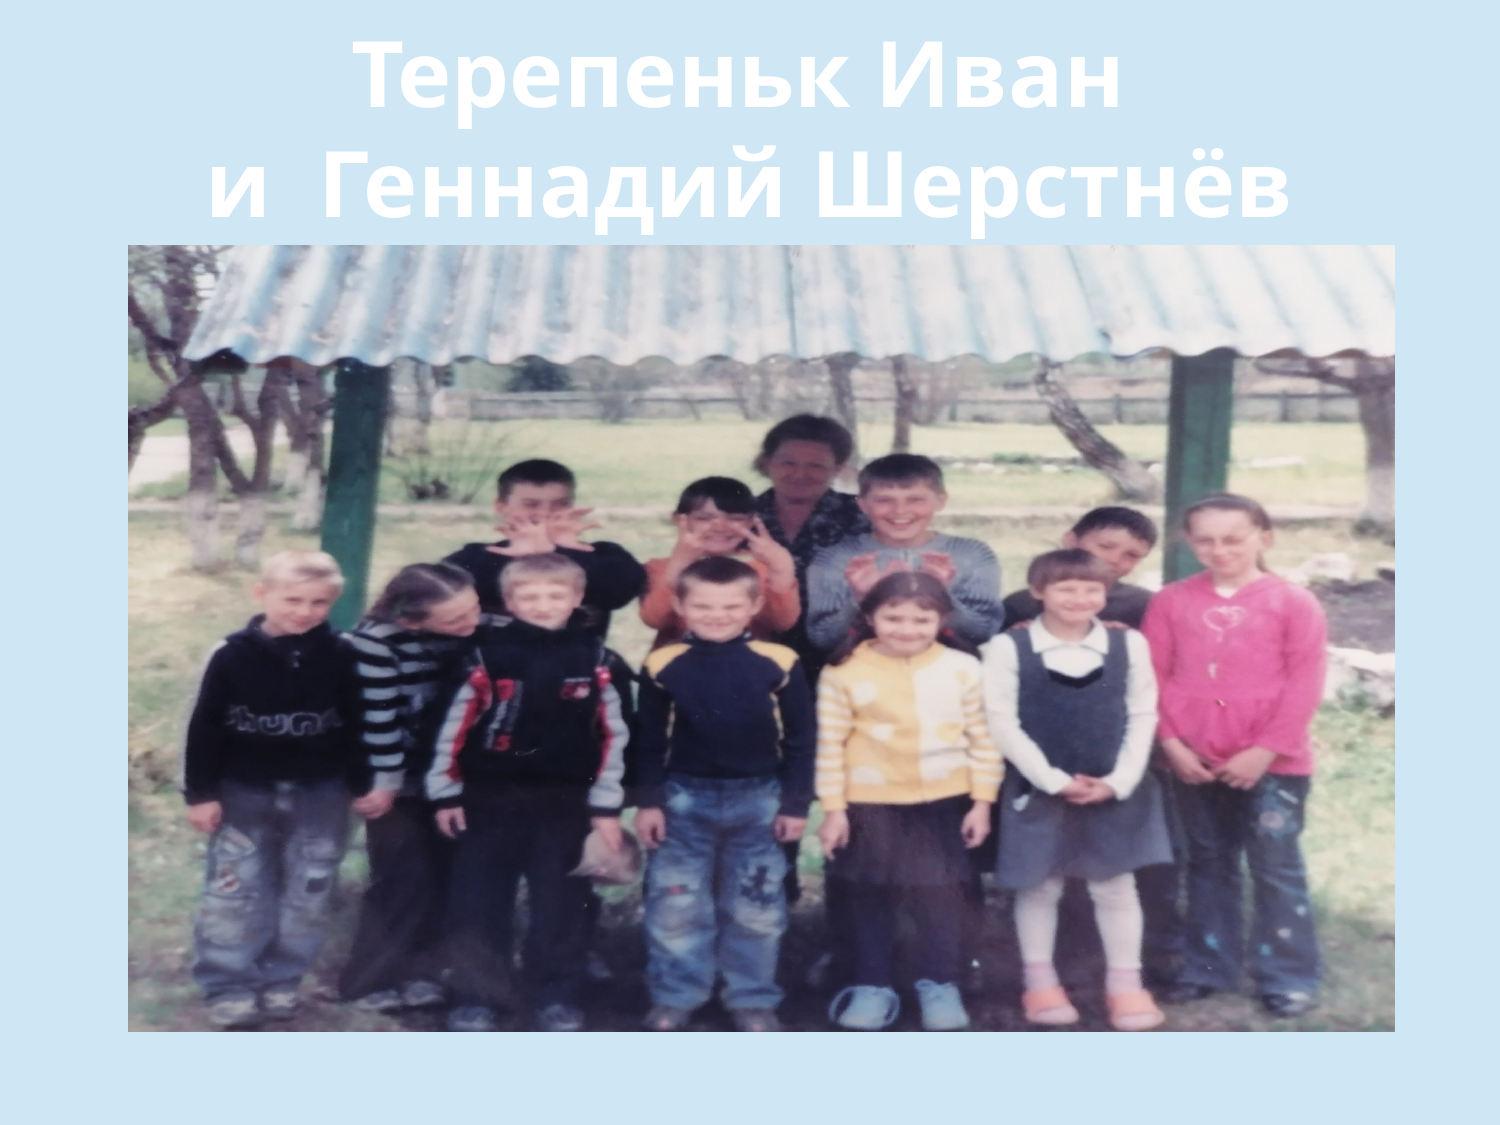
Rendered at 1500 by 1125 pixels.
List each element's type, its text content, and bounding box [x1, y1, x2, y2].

title Терепеньк Иван и Геннадий Шерстнёв [29, 8, 1471, 197]
picture [128, 245, 1395, 1032]
